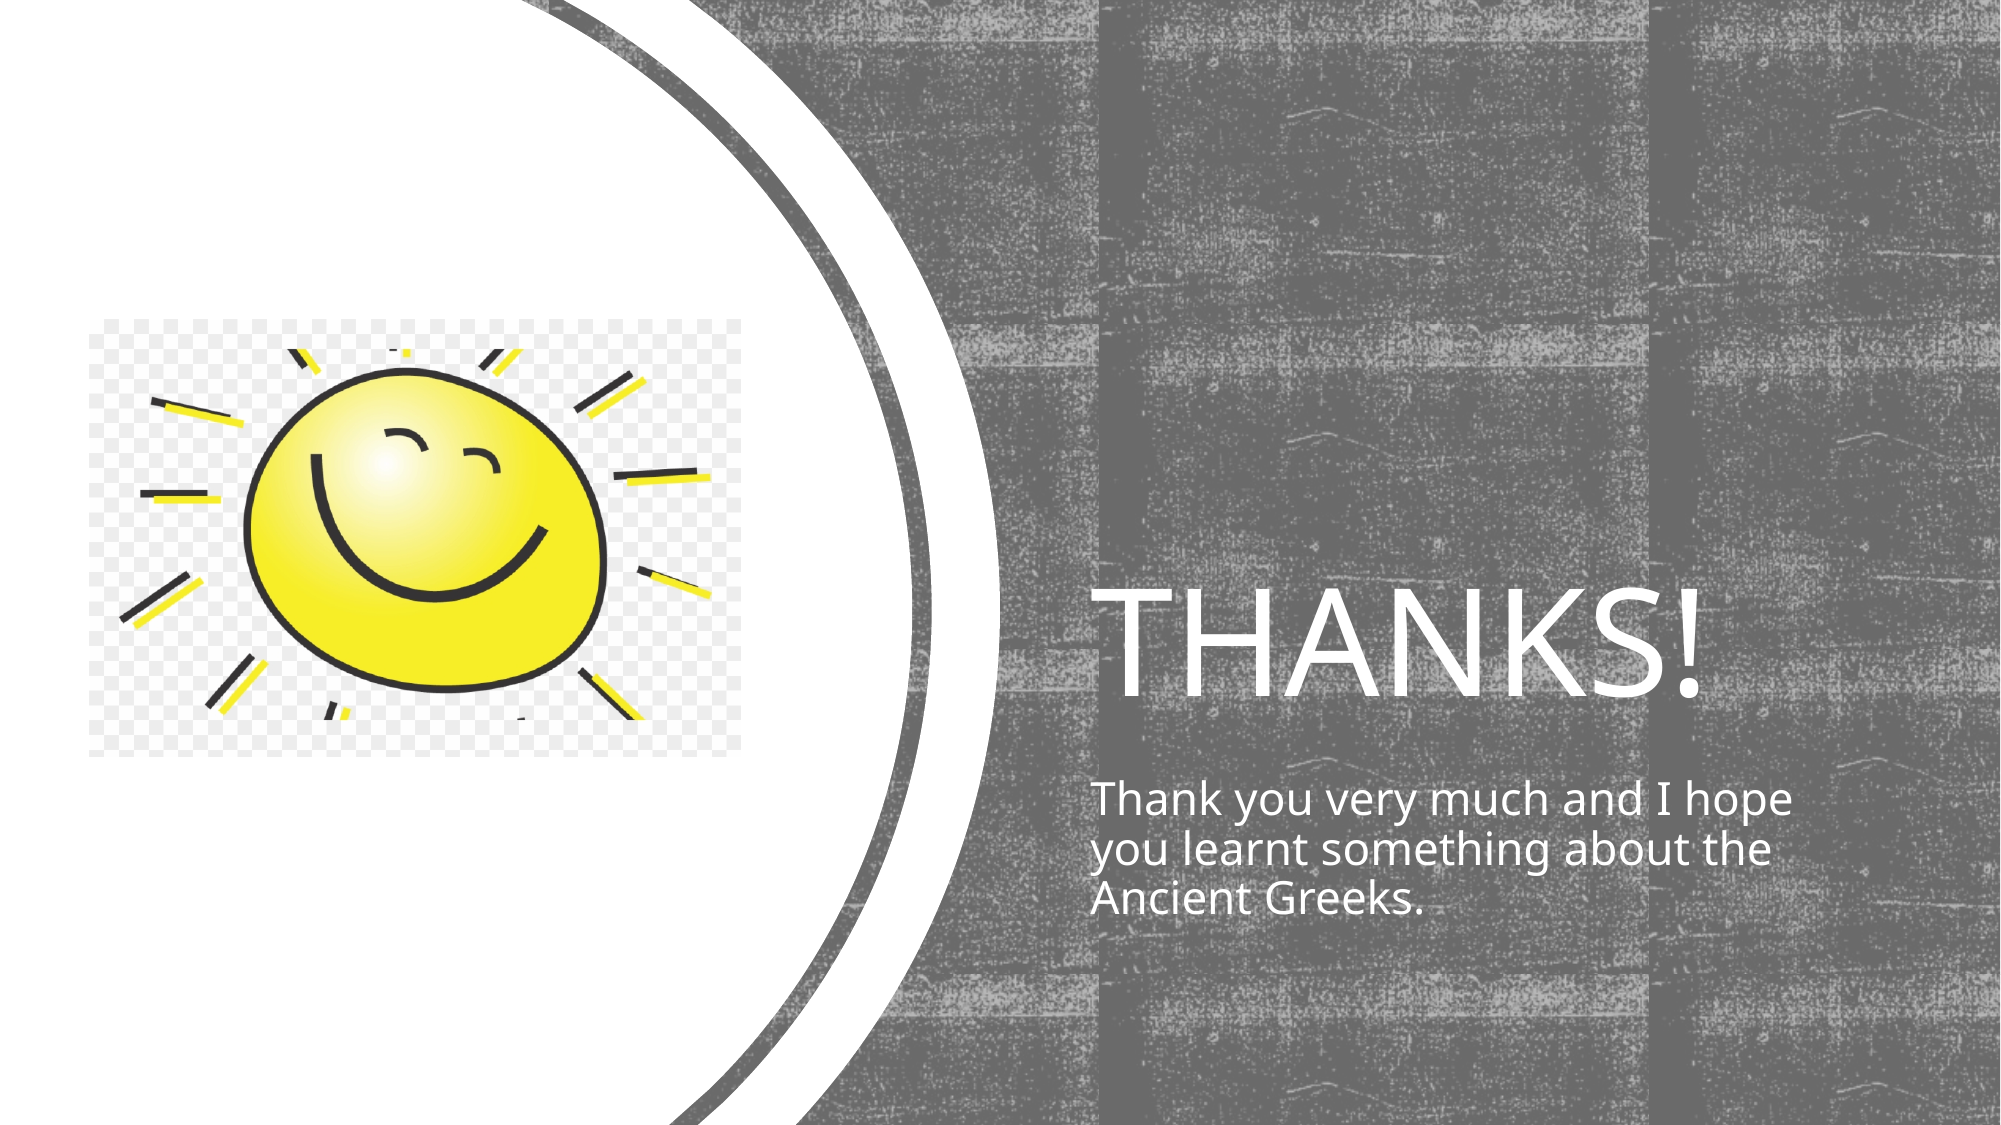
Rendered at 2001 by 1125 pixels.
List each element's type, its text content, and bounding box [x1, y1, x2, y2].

picture [89, 319, 741, 757]
list Thank you very much and I hope you learnt something about the Ancient Greeks. [1075, 768, 1892, 1018]
text_box [0, 0, 2000, 1125]
title Thanks! [1075, 223, 1892, 733]
